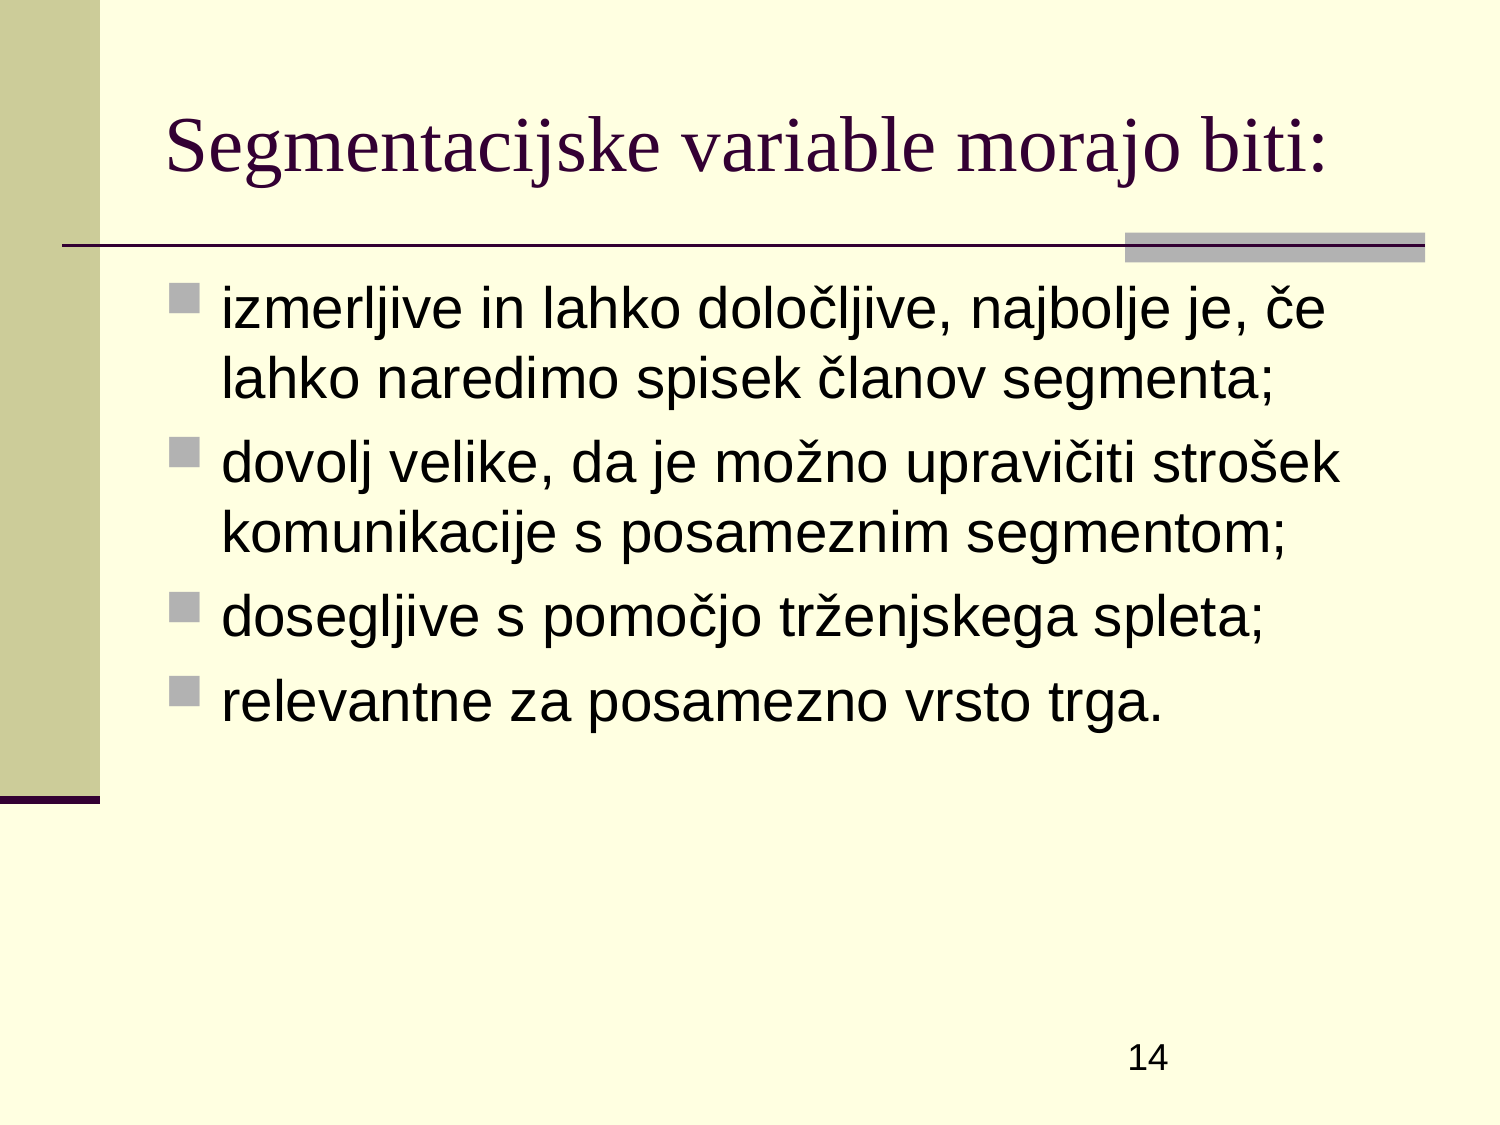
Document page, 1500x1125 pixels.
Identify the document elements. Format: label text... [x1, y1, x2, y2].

list izmerljive in lahko določljive, najbolje je, če lahko naredimo spisek članov segmenta; dovolj velike, da je možno upravičiti strošek komunikacije s posameznim segmentom; dosegljive s pomočjo trženjskega spleta; relevantne za posamezno vrsto trga. [150, 262, 1426, 1006]
title Segmentacijske variable morajo biti: [150, 45, 1426, 234]
